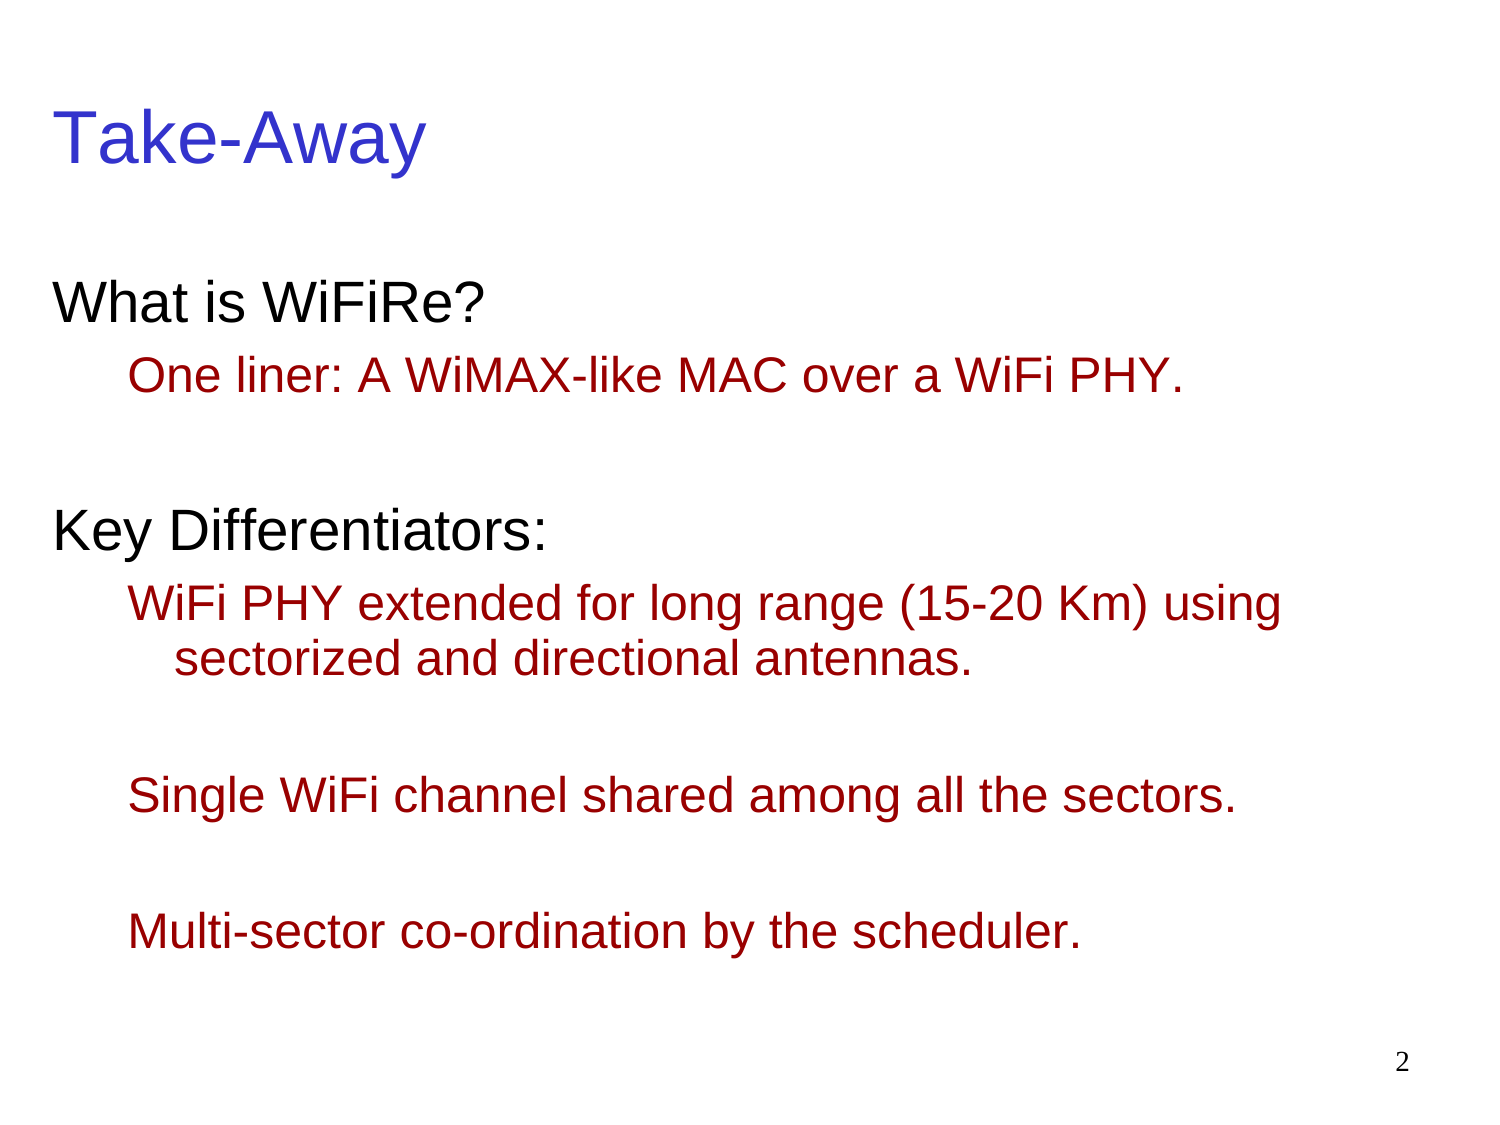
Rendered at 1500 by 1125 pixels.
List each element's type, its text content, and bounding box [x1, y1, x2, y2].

list What is WiFiRe? One liner: A WiMAX-like MAC over a WiFi PHY. Key Differentiators: WiFi PHY extended for long range (15-20 Km) using sectorized and directional antennas. Single WiFi channel shared among all the sectors. Multi-sector co-ordination by the scheduler. [37, 262, 1463, 1038]
title Take-Away [37, 62, 1463, 213]
